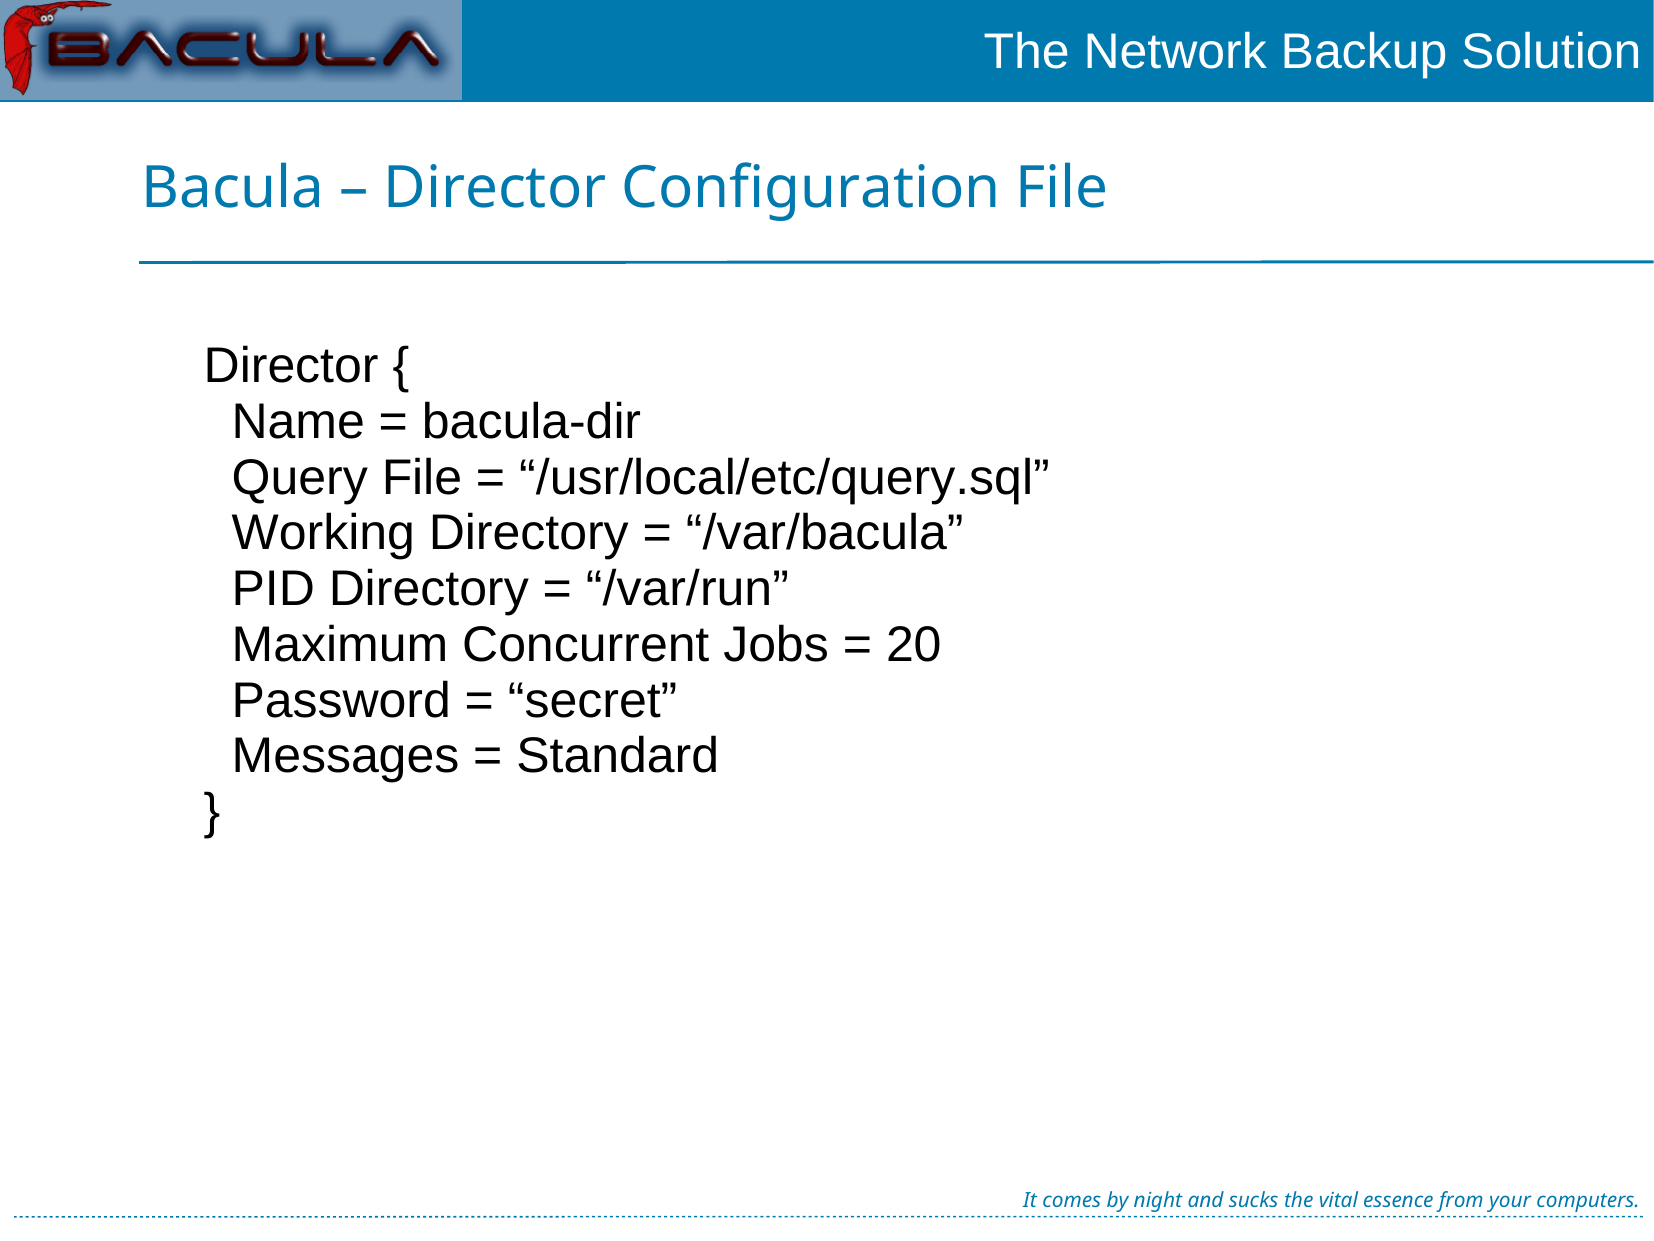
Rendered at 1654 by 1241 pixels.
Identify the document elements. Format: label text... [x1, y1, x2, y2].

title Bacula – Director Configuration File [141, 112, 1501, 226]
picture [0, 0, 461, 99]
list Director { Name = bacula-dir Query File = “/usr/local/etc/query.sql” Working Directory = “/var/bacula” PID Directory = “/var/run” Maximum Concurrent Jobs = 20 Password = “secret” Messages = Standard } [144, 337, 1538, 1068]
